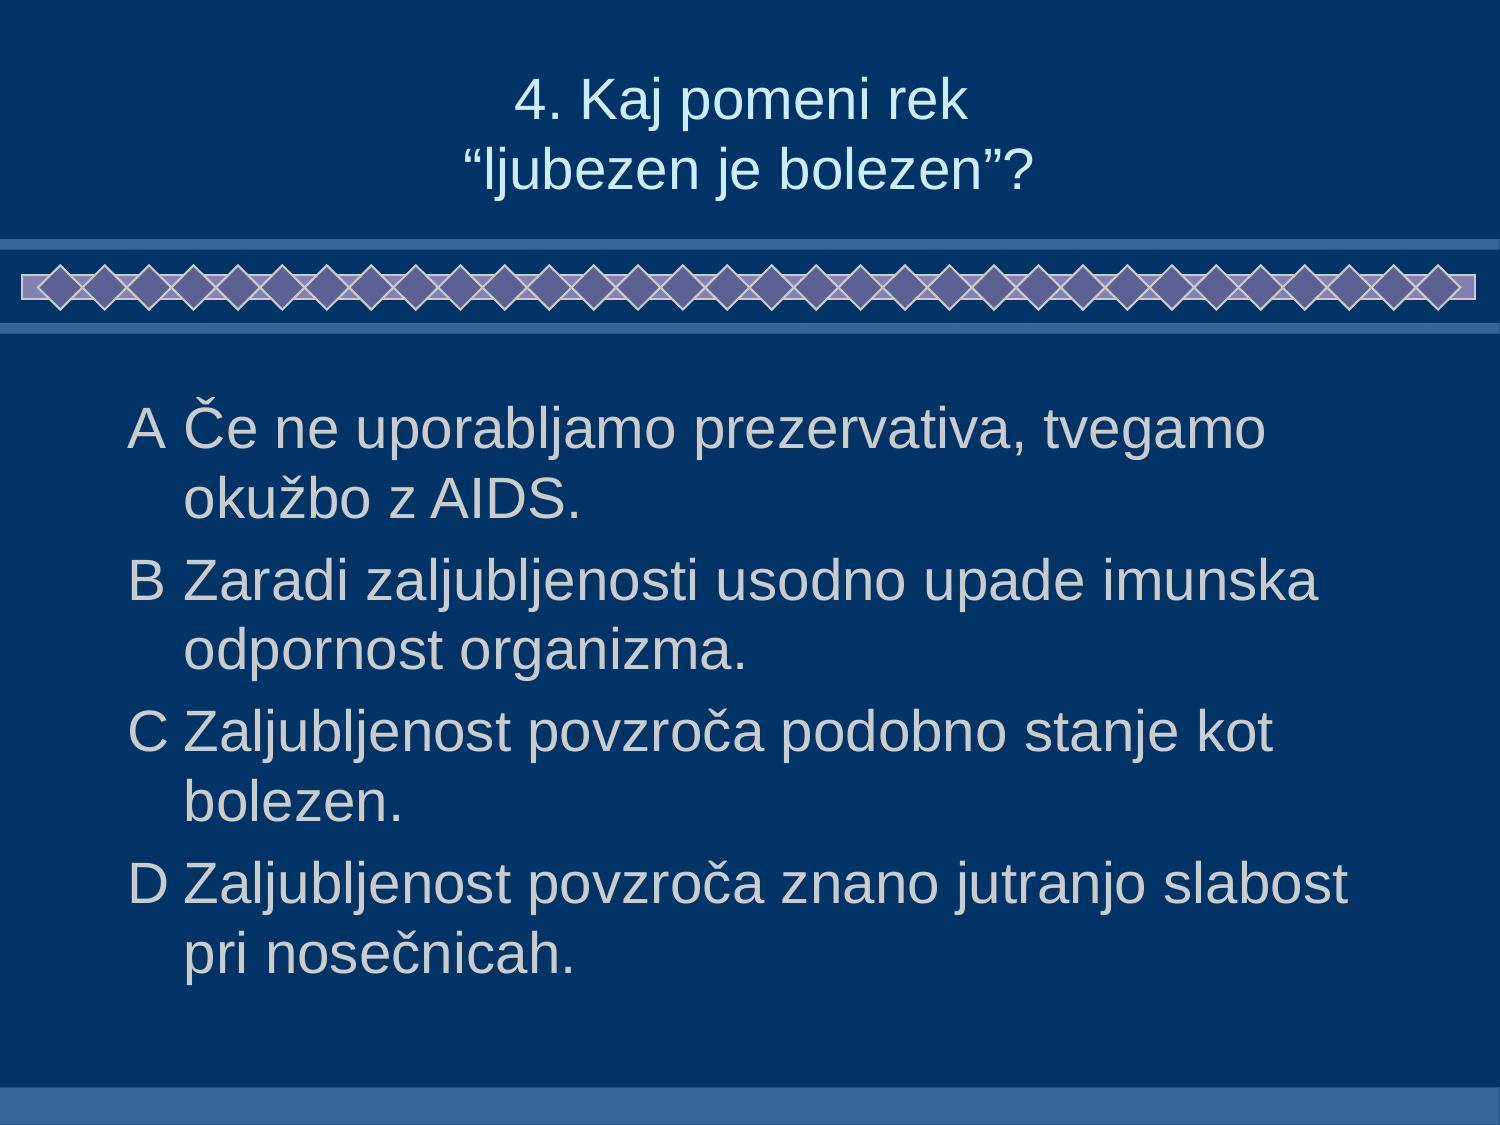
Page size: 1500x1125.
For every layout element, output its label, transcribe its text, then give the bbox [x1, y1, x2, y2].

title 4. Kaj pomeni rek “ljubezen je bolezen”? [112, 37, 1388, 225]
list A Če ne uporabljamo prezervativa, tvegamo okužbo z AIDS. B Zaradi zaljubljenosti usodno upade imunska odpornost organizma. C Zaljubljenost povzroča podobno stanje kot bolezen. D Zaljubljenost povzroča znano jutranjo slabost pri nosečnicah. [112, 362, 1388, 1013]
